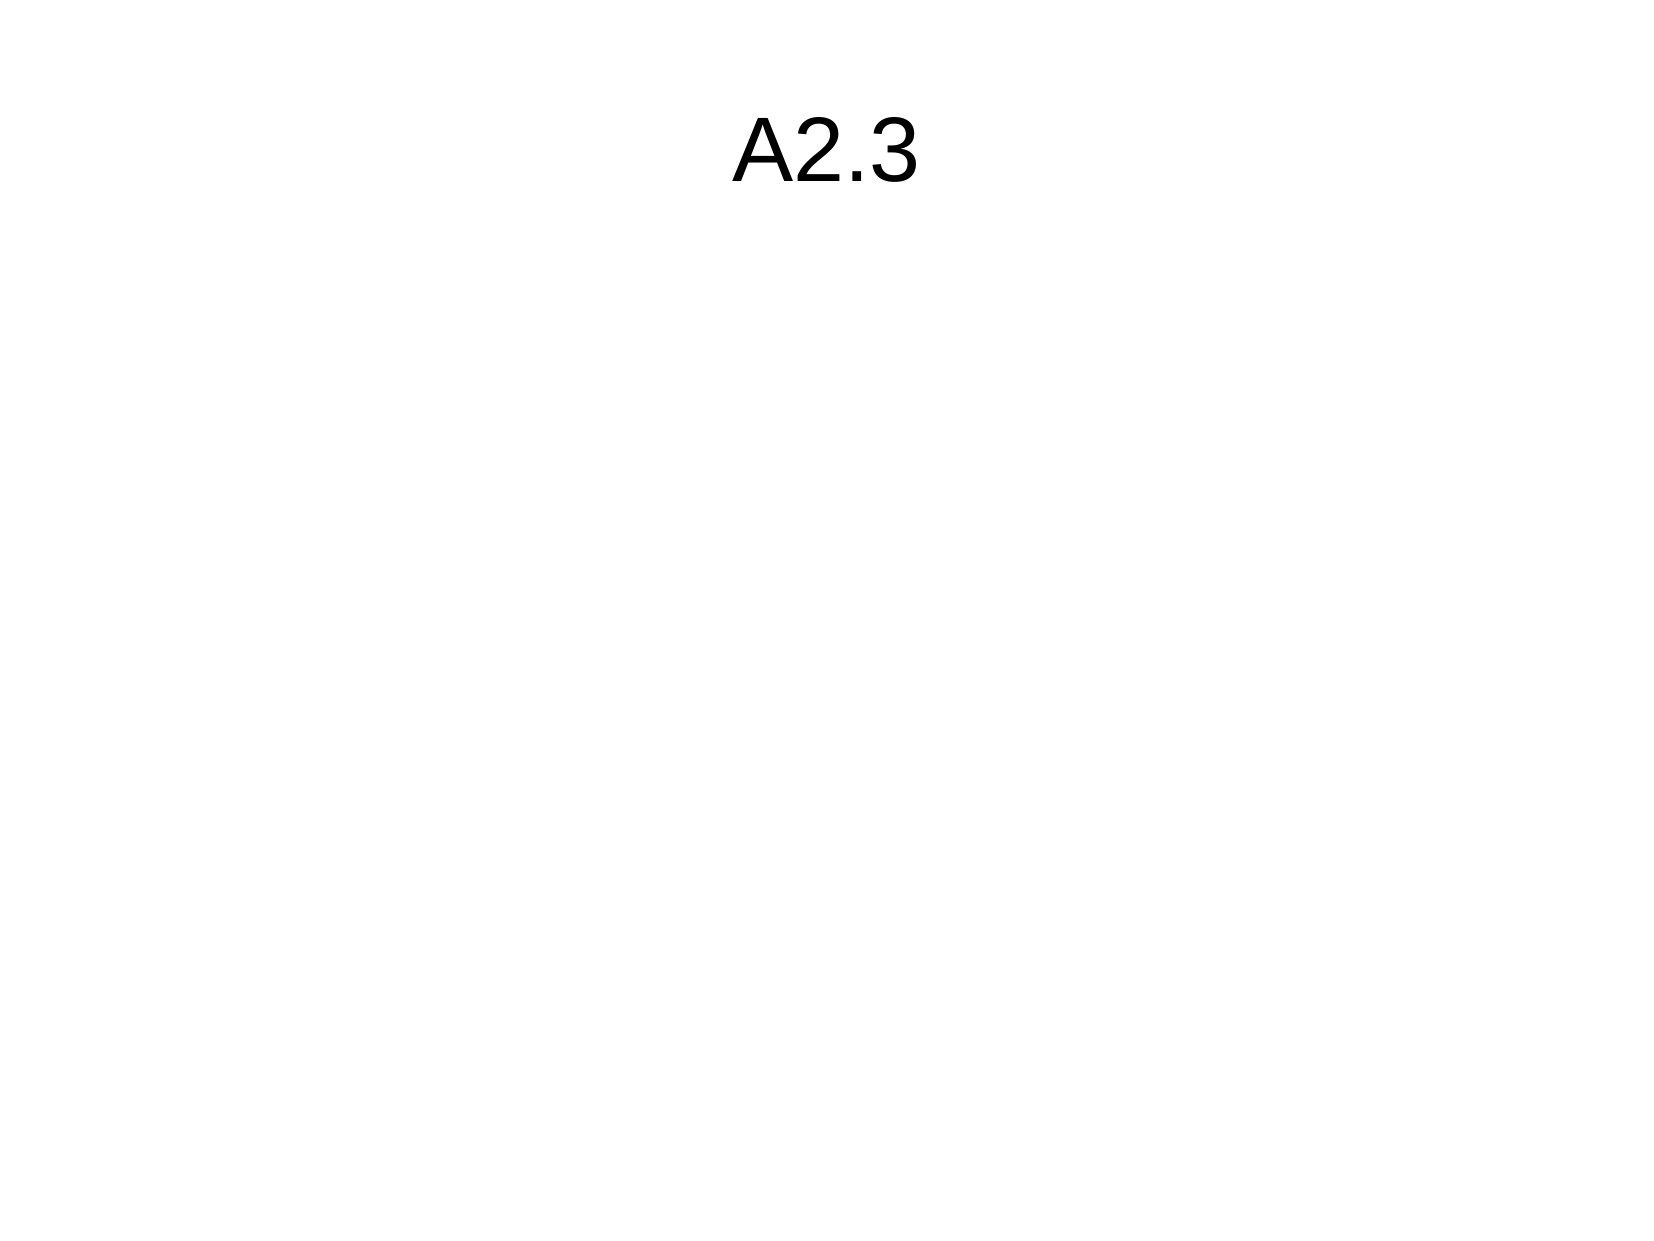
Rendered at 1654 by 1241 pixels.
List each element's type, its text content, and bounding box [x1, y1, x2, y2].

title A2.3 [82, 56, 1571, 250]
